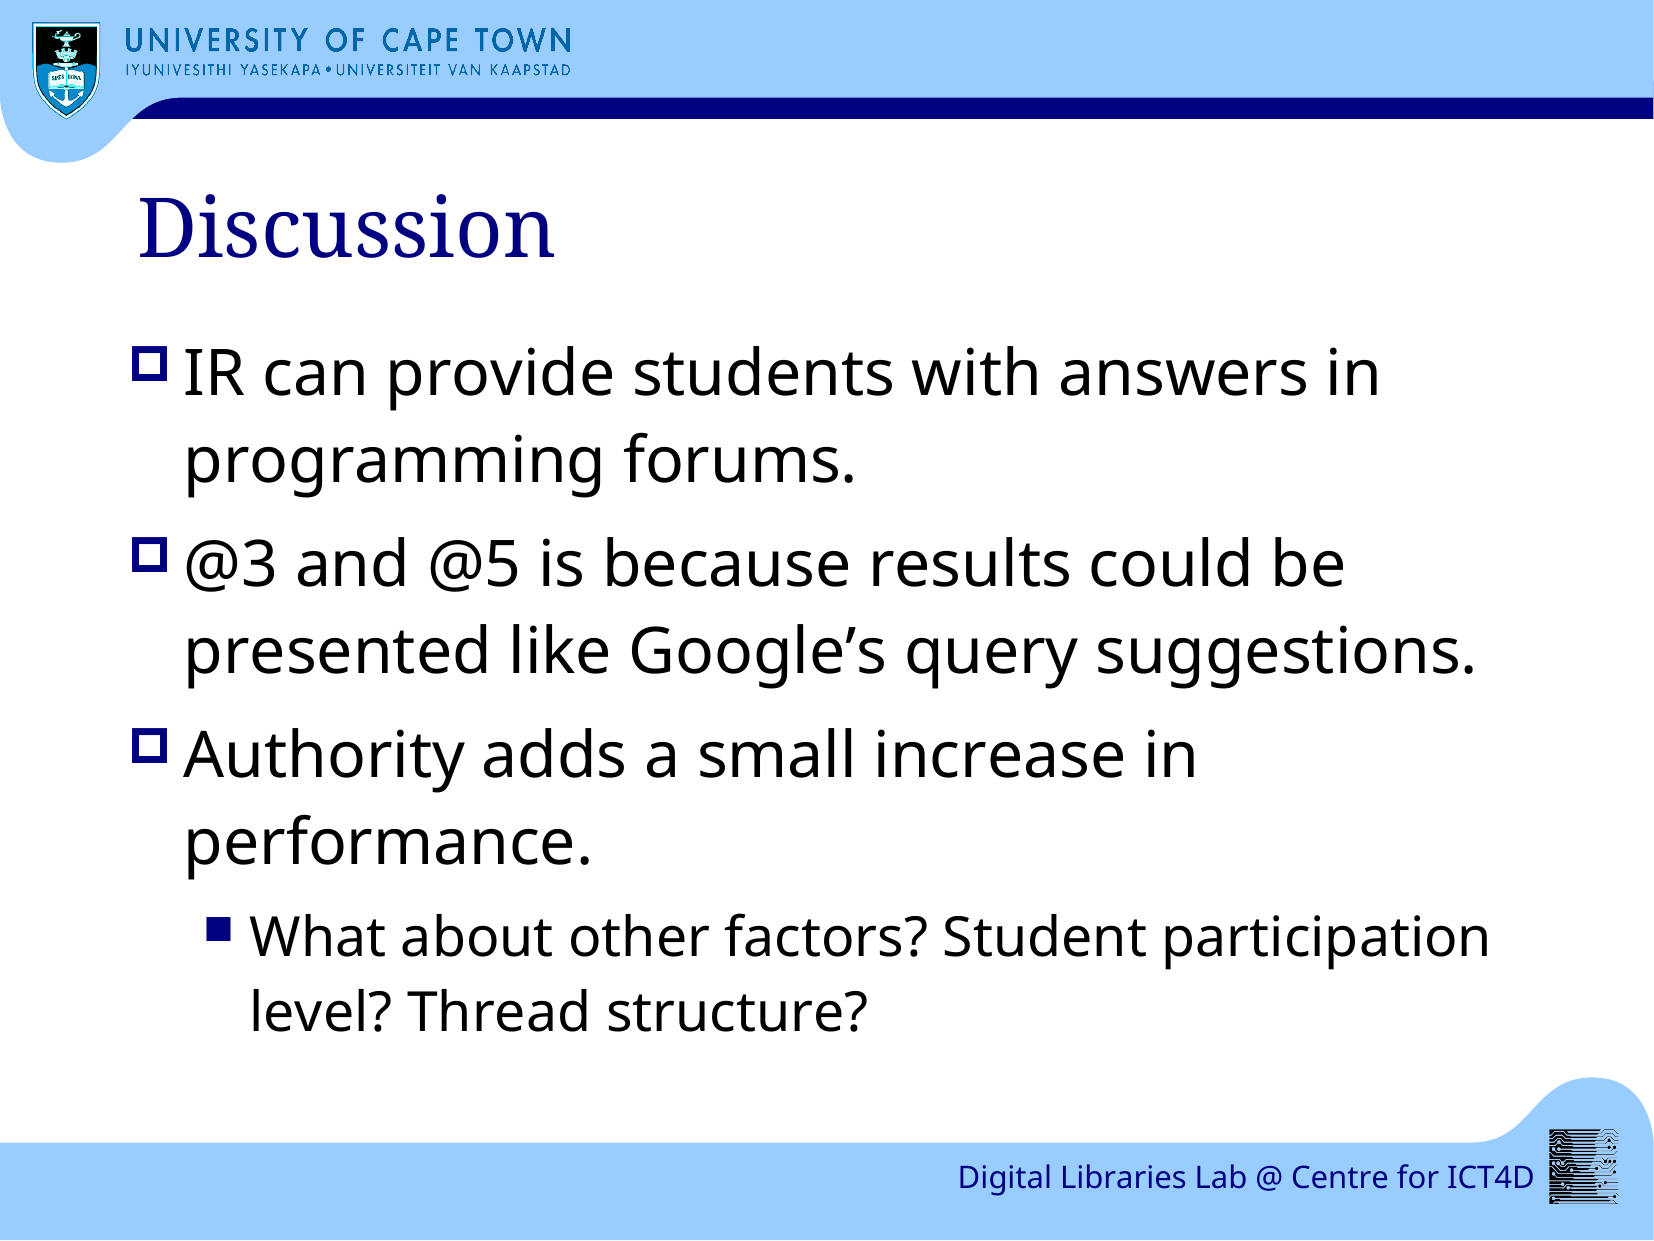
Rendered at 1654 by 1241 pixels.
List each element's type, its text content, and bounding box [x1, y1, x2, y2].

picture [1549, 1129, 1619, 1204]
picture [32, 22, 101, 120]
picture [122, 25, 573, 78]
list IR can provide students with answers in programming forums. @3 and @5 is because results could be presented like Google’s query suggestions. Authority adds a small increase in performance. What about other factors? Student participation level? Thread structure? [128, 326, 1597, 1046]
title Discussion [137, 155, 1598, 296]
